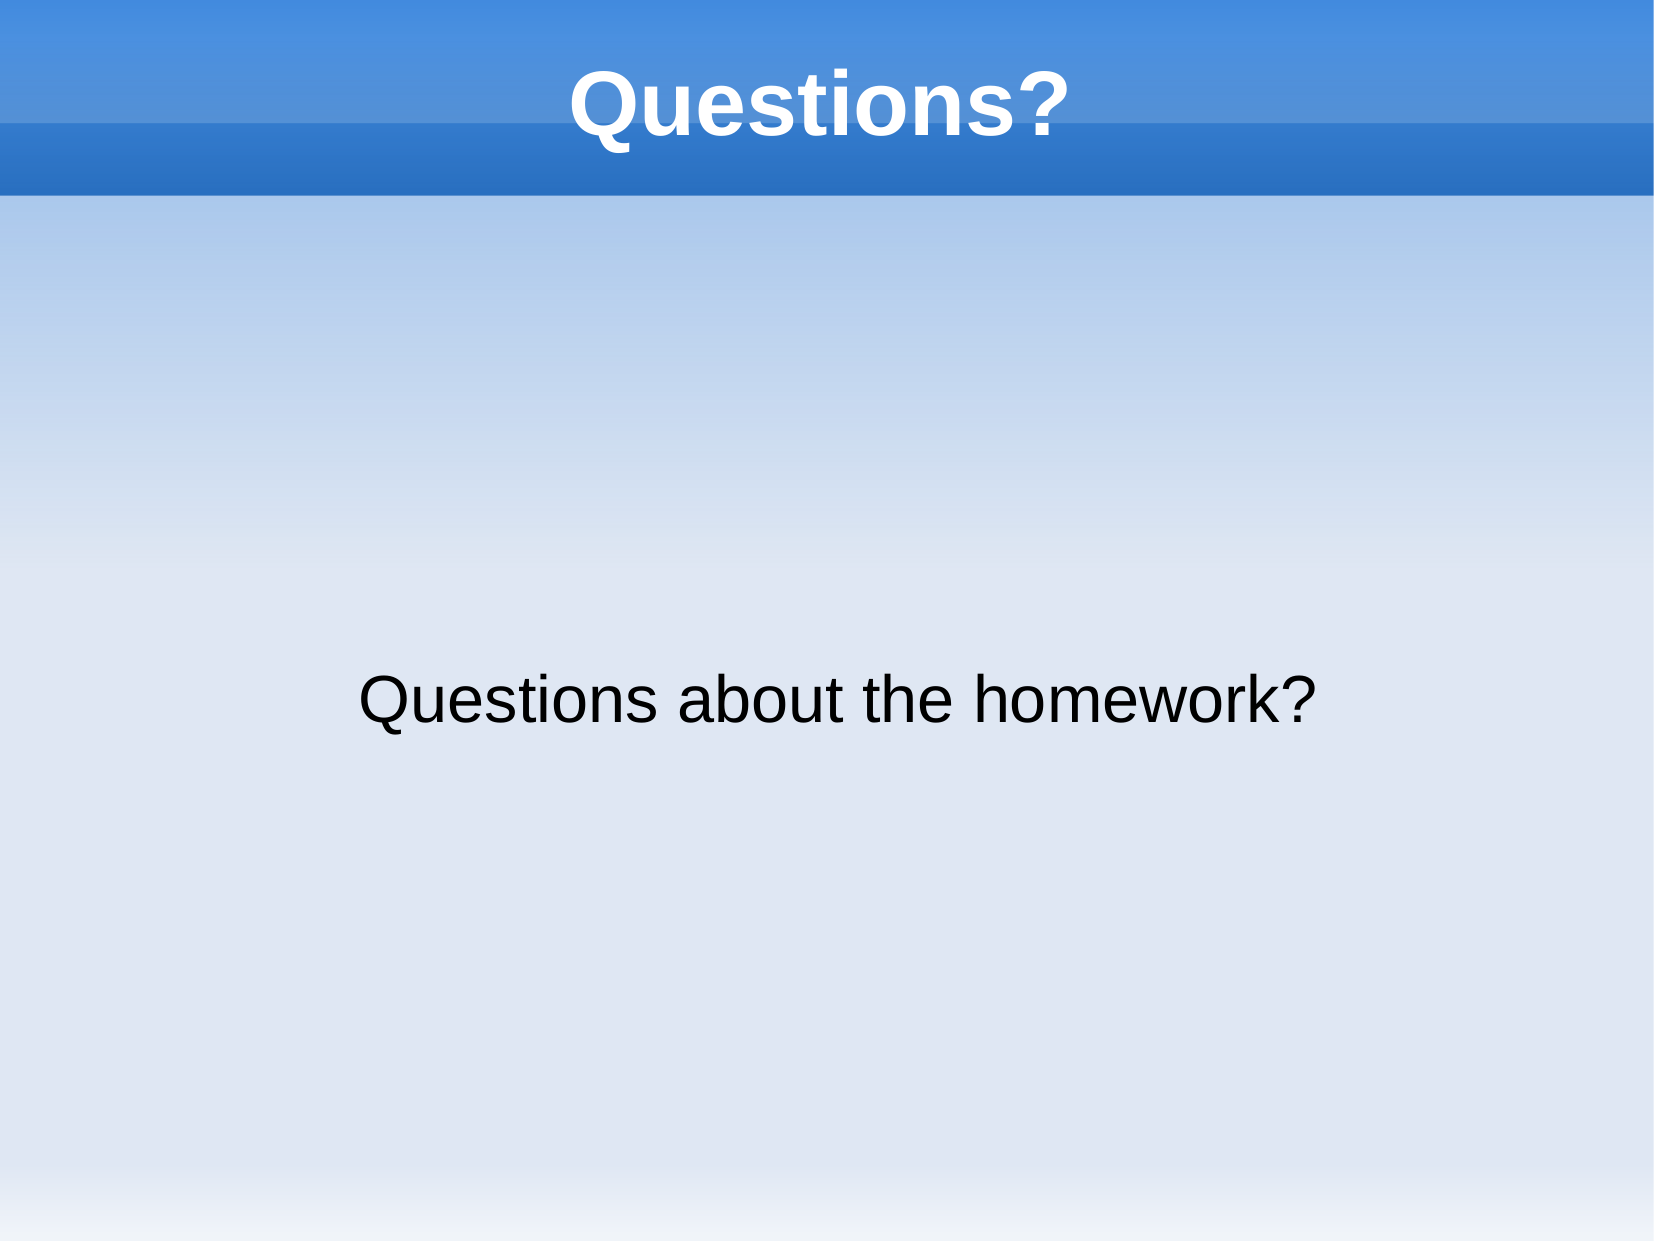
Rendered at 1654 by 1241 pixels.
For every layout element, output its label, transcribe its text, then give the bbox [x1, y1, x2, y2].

title Questions? [76, 0, 1565, 208]
subtitle Questions about the homework? [82, 290, 1571, 1109]
picture [0, 0, 1654, 1241]
